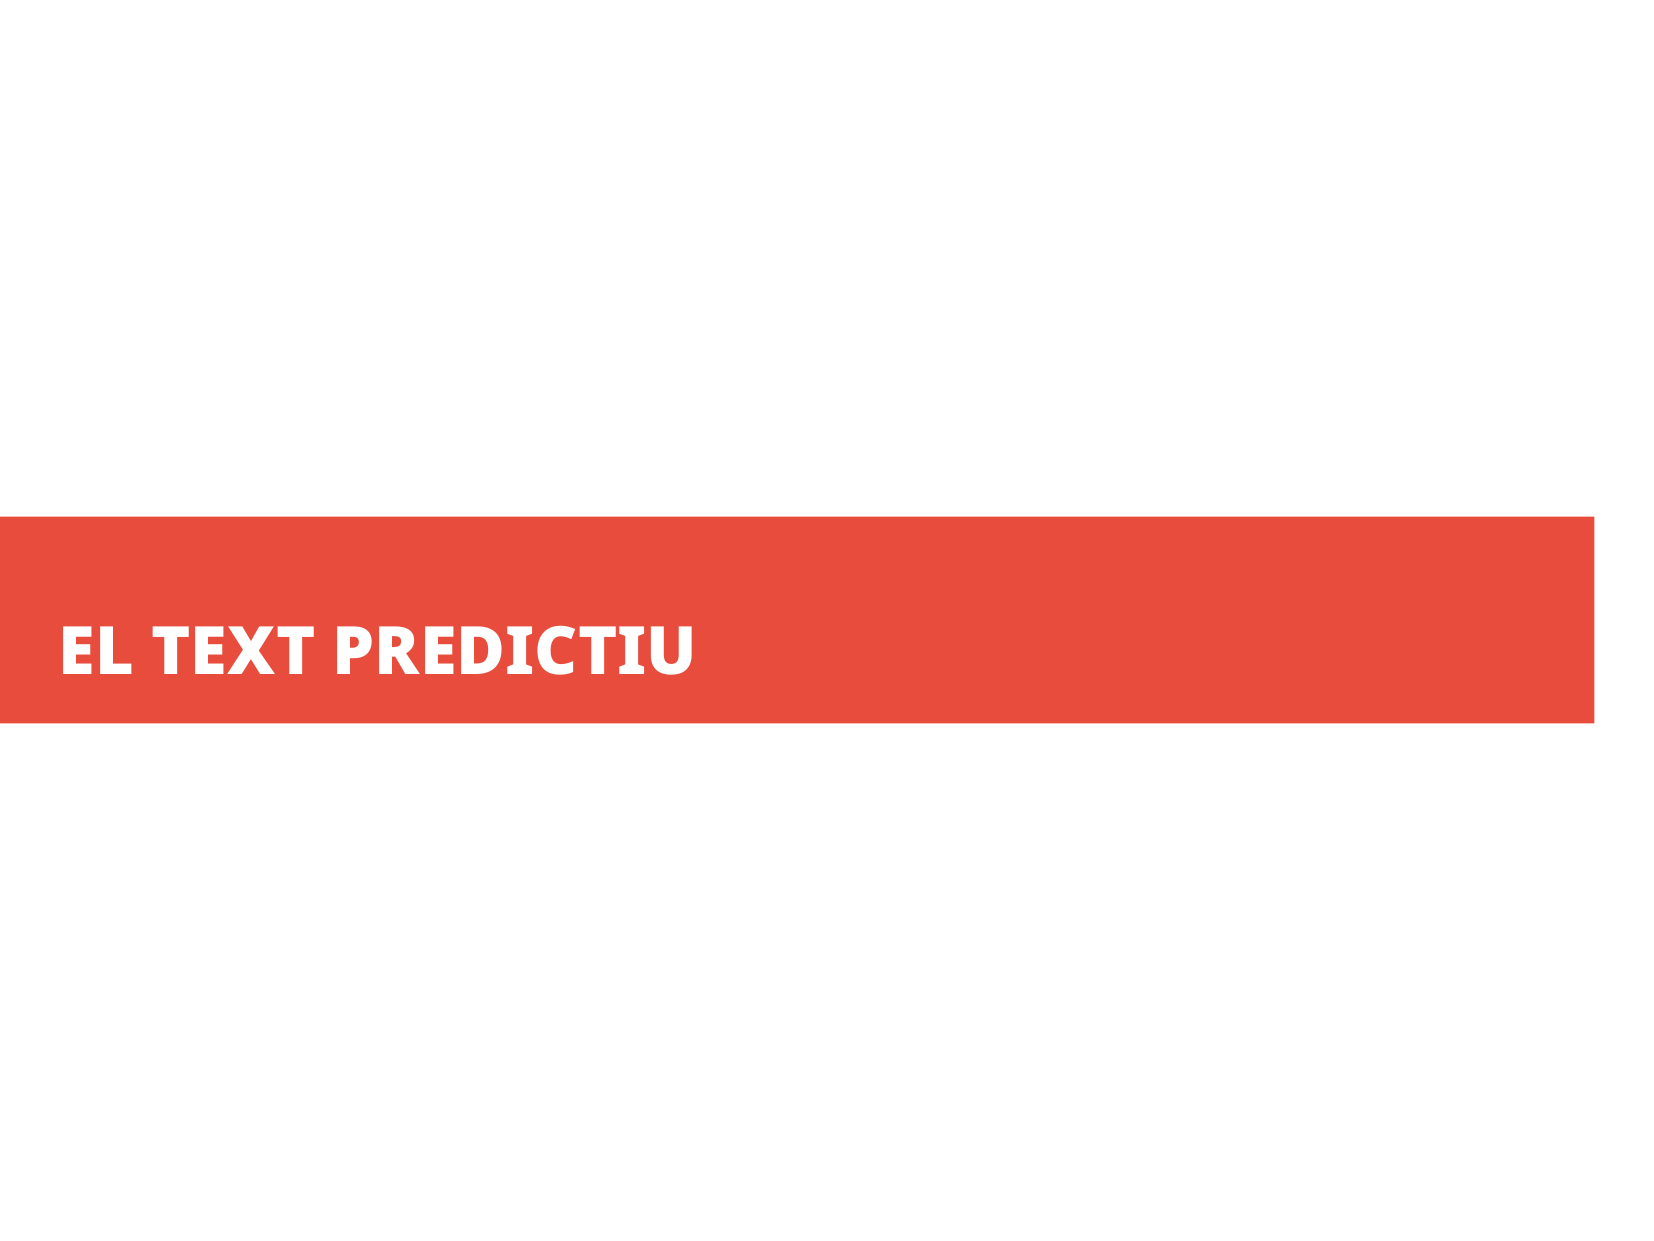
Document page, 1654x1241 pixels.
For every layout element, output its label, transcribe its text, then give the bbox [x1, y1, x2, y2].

title EL TEXT PREDICTIU [59, 546, 1595, 694]
